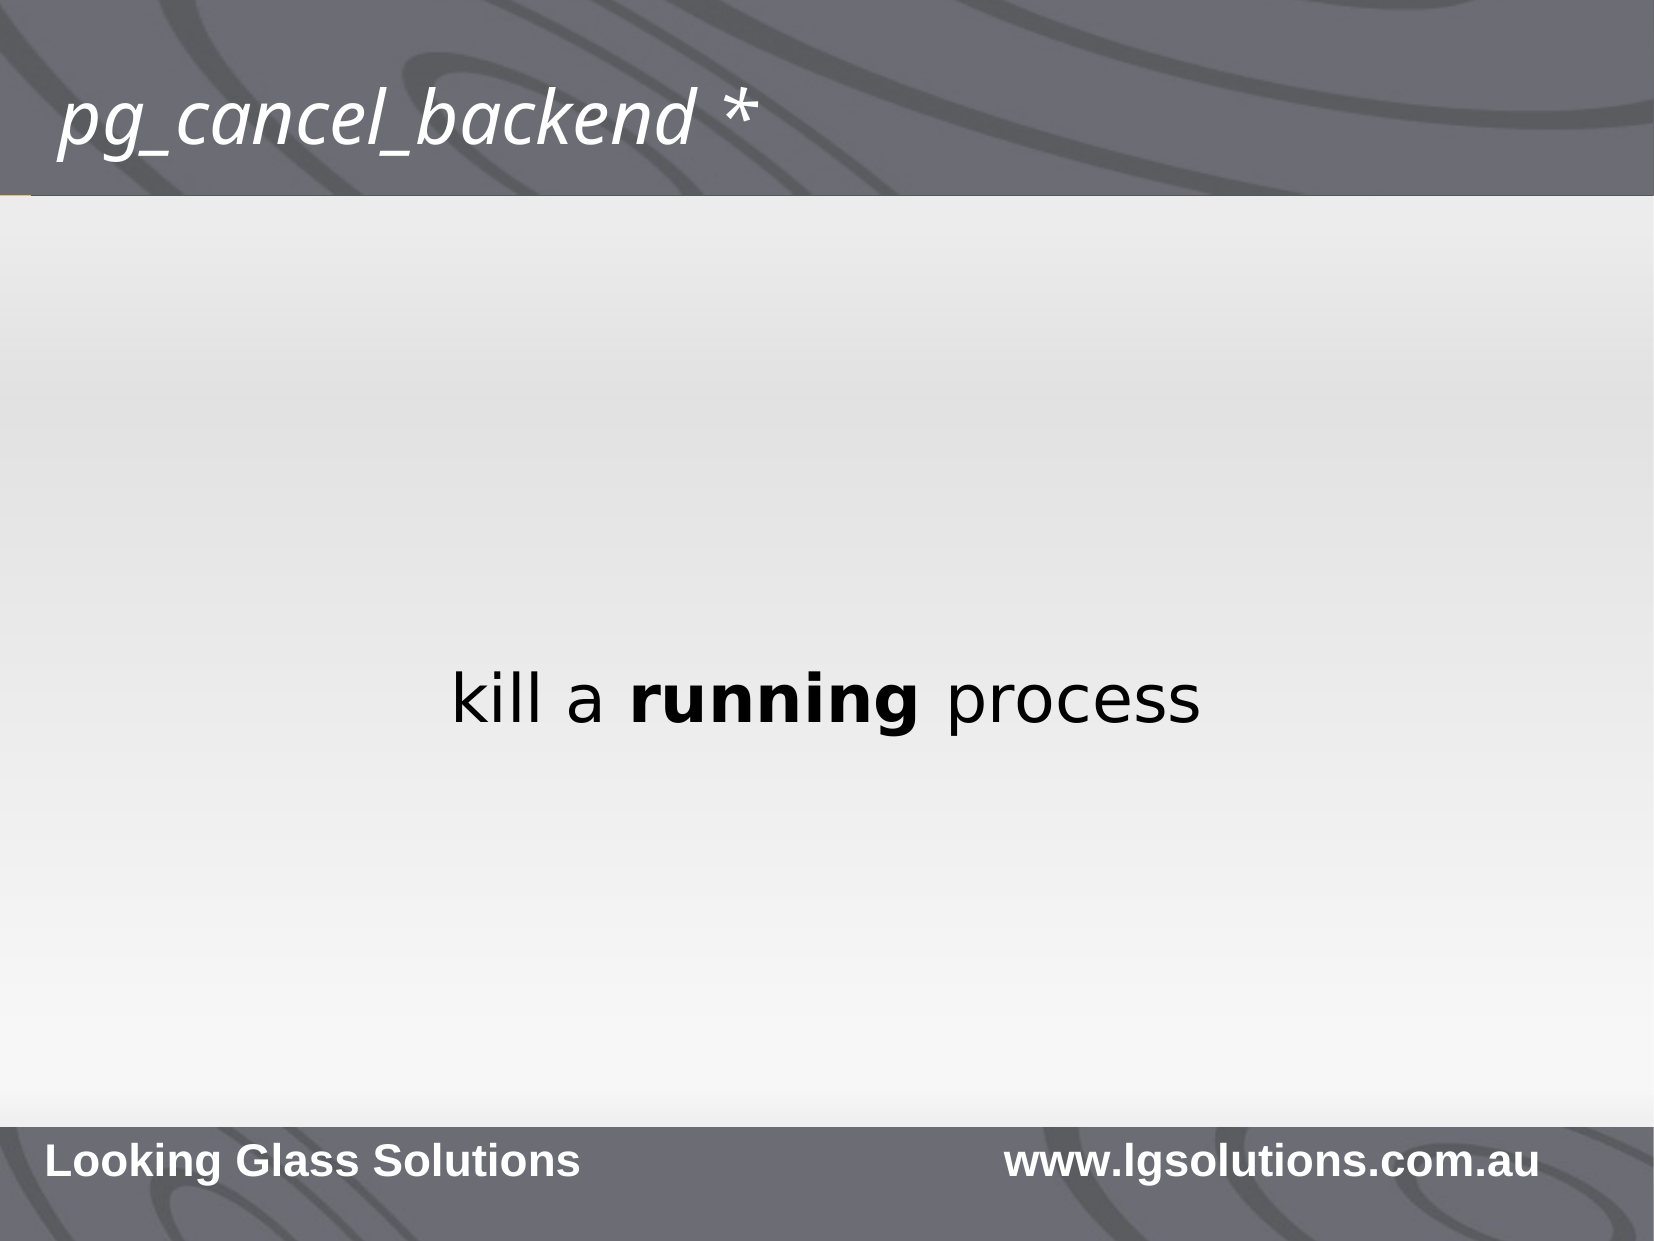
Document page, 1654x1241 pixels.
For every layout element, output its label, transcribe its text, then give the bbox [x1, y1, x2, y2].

title pg_cancel_backend * [59, 48, 1270, 182]
picture [0, 0, 1654, 1241]
subtitle kill a running process [82, 297, 1571, 1102]
